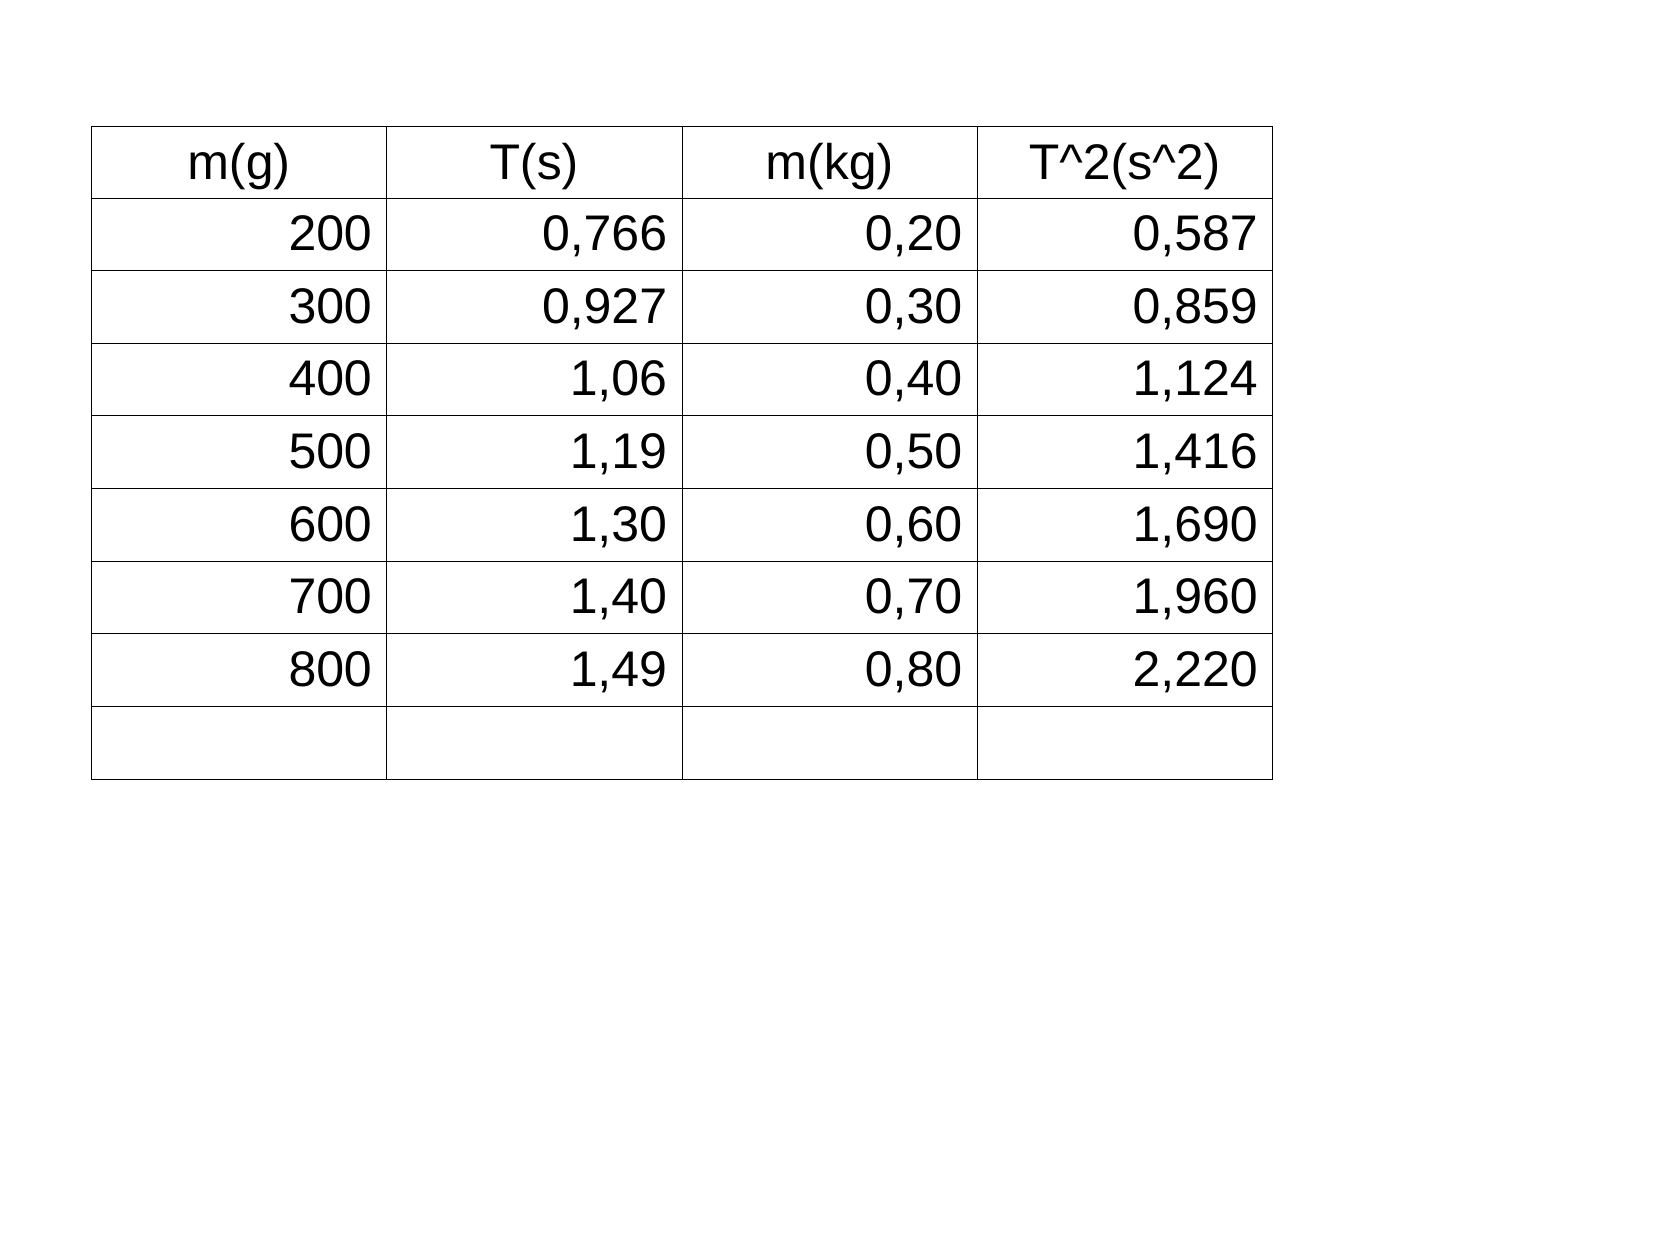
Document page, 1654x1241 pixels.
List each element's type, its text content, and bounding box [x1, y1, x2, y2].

table_cell 0,587 [978, 199, 1272, 270]
table_cell [978, 707, 1272, 779]
table_cell 600 [92, 489, 386, 561]
table_cell 1,06 [387, 344, 682, 415]
table_cell 1,40 [387, 562, 682, 633]
table_cell 1,124 [978, 344, 1272, 415]
table_cell 200 [92, 199, 386, 270]
table_header m(g) [92, 127, 386, 198]
table_cell 1,960 [978, 562, 1272, 633]
table_cell 1,49 [387, 634, 682, 706]
table_cell 0,80 [683, 634, 977, 706]
table_cell 1,19 [387, 416, 682, 488]
table_cell 400 [92, 344, 386, 415]
table_cell [387, 707, 682, 779]
table_cell 0,40 [683, 344, 977, 415]
table_cell 0,859 [978, 271, 1272, 343]
table_cell 0,927 [387, 271, 682, 343]
table_header T(s) [387, 127, 682, 198]
table_cell 0,60 [683, 489, 977, 561]
table_cell 1,690 [978, 489, 1272, 561]
table_header m(kg) [683, 127, 977, 198]
table_cell 0,30 [683, 271, 977, 343]
table_cell [92, 707, 386, 779]
table_header T^2(s^2) [978, 127, 1272, 198]
table_cell 0,20 [683, 199, 977, 270]
table_cell [683, 707, 977, 779]
table_cell 500 [92, 416, 386, 488]
table_cell 1,30 [387, 489, 682, 561]
table_cell 0,766 [387, 199, 682, 270]
table_cell 0,70 [683, 562, 977, 633]
table_cell 300 [92, 271, 386, 343]
table_cell 800 [92, 634, 386, 706]
table_cell 1,416 [978, 416, 1272, 488]
table_cell 2,220 [978, 634, 1272, 706]
table_cell 700 [92, 562, 386, 633]
table_cell 0,50 [683, 416, 977, 488]
